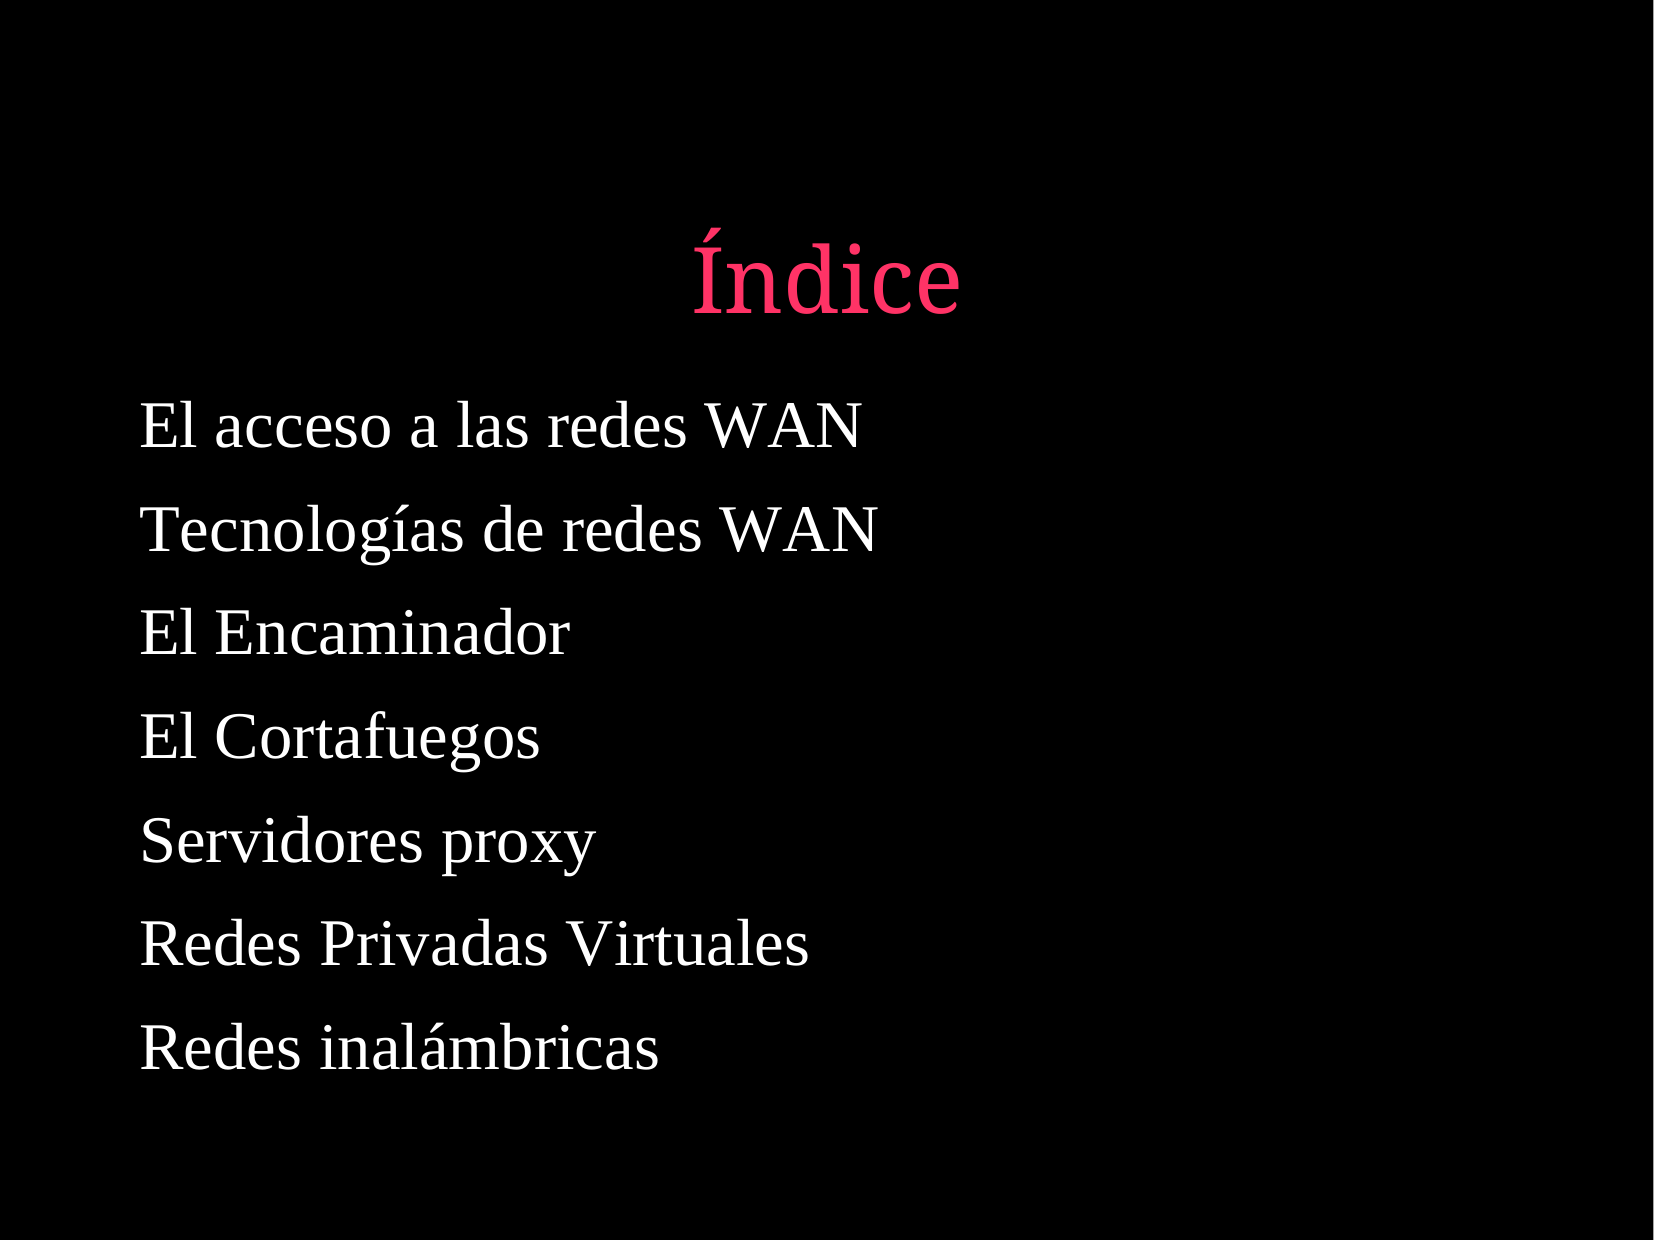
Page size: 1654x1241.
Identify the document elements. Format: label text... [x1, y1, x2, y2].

title Índice [121, 174, 1534, 382]
list El acceso a las redes WAN Tecnologías de redes WAN El Encaminador El Cortafuegos Servidores proxy Redes Privadas Virtuales Redes inalámbricas [121, 388, 1534, 1085]
